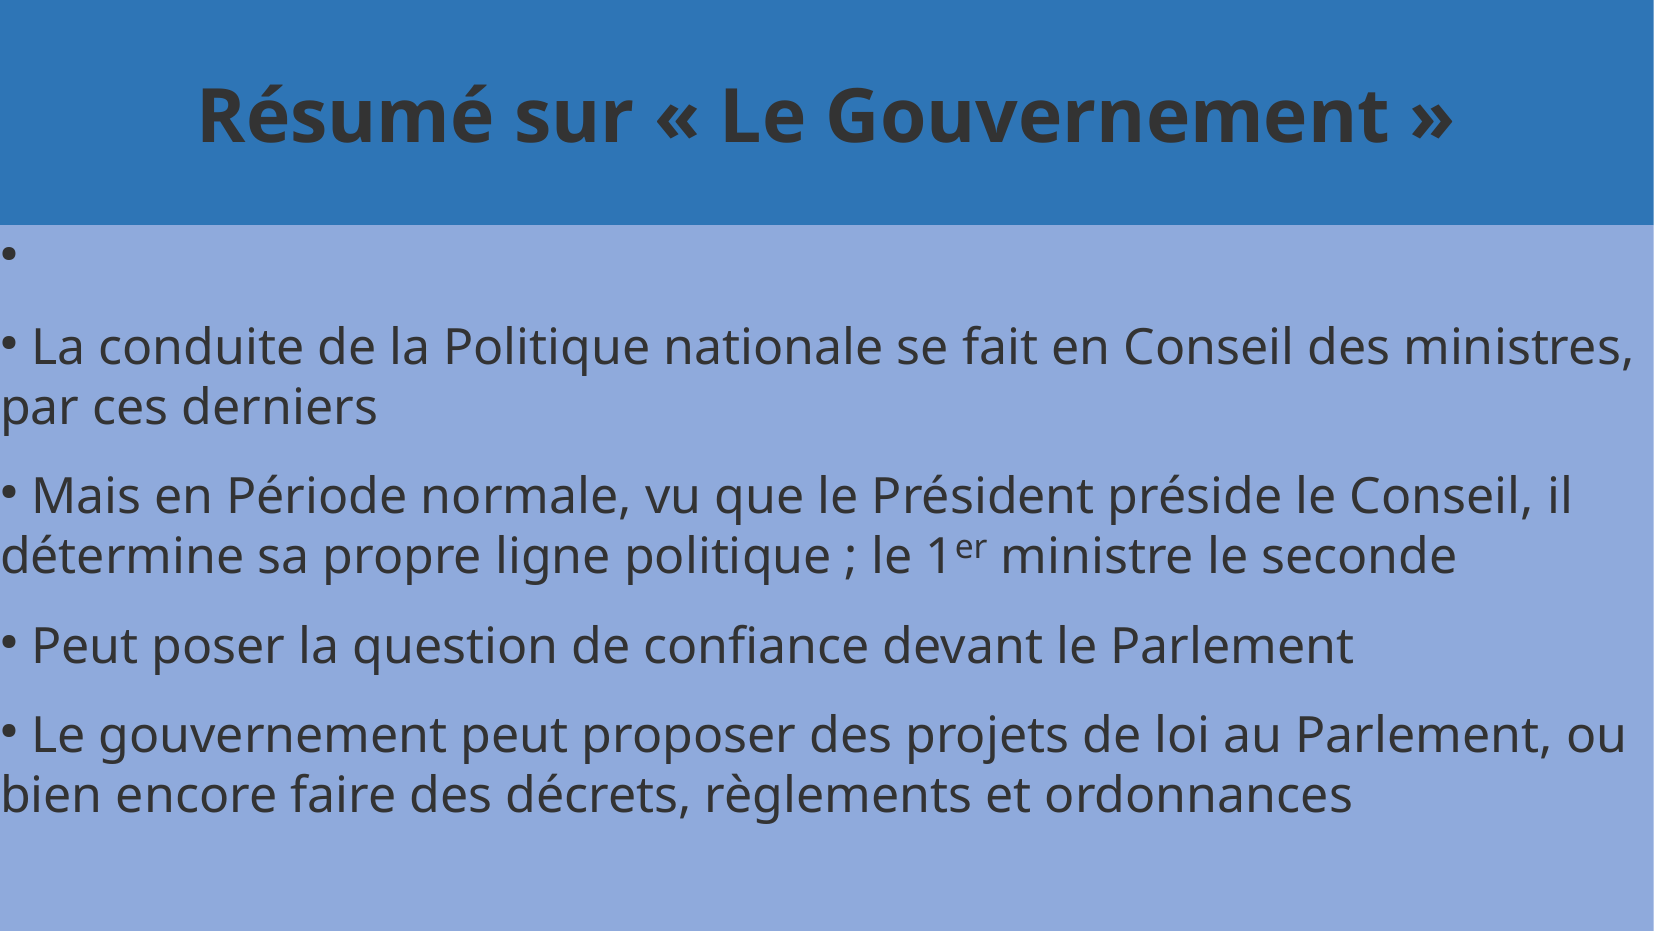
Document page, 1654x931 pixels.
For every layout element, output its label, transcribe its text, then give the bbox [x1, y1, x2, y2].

list La conduite de la Politique nationale se fait en Conseil des ministres, par ces derniers Mais en Période normale, vu que le Président préside le Conseil, il détermine sa propre ligne politique ; le 1er ministre le seconde Peut poser la question de confiance devant le Parlement Le gouvernement peut proposer des projets de loi au Parlement, ou bien encore faire des décrets, règlements et ordonnances [0, 225, 1654, 931]
title Résumé sur « Le Gouvernement » [0, 0, 1654, 225]
